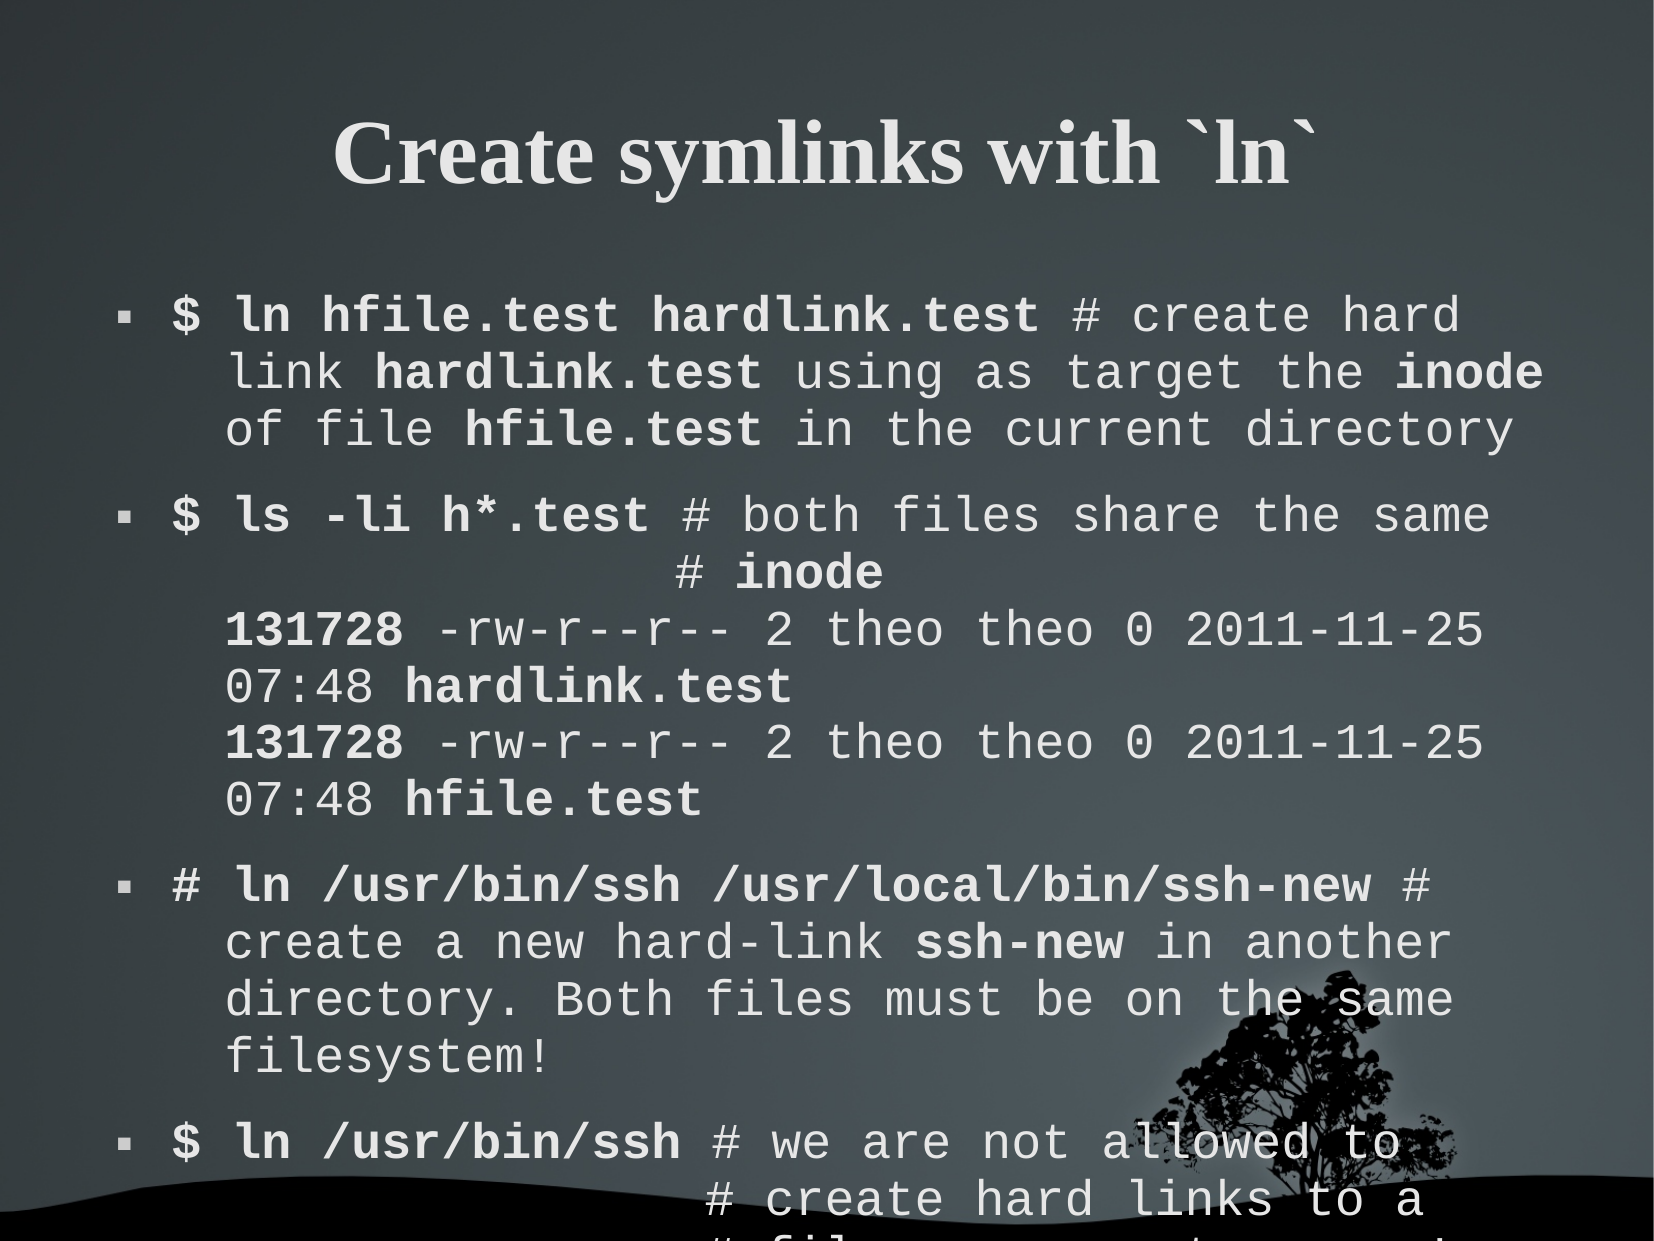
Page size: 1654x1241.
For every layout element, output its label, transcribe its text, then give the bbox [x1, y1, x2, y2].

title Create symlinks with `ln` [82, 33, 1571, 273]
list $ ln hfile.test hardlink.test # create hard link hardlink.test using as target the inode of file hfile.test in the current directory $ ls -li h*.test # both files share the same # inode 131728 -rw-r--r-- 2 theo theo 0 2011-11-25 07:48 hardlink.test 131728 -rw-r--r-- 2 theo theo 0 2011-11-25 07:48 hfile.test # ln /usr/bin/ssh /usr/local/bin/ssh-new # create a new hard-link ssh-new in another directory. Both files must be on the same filesystem! $ ln /usr/bin/ssh # we are not allowed to # create hard links to a # file we are not owners! ln: creating hard link `./ssh' => `/usr/bin/ssh': Operation not permitted [82, 290, 1571, 1213]
picture [0, 0, 1654, 1241]
